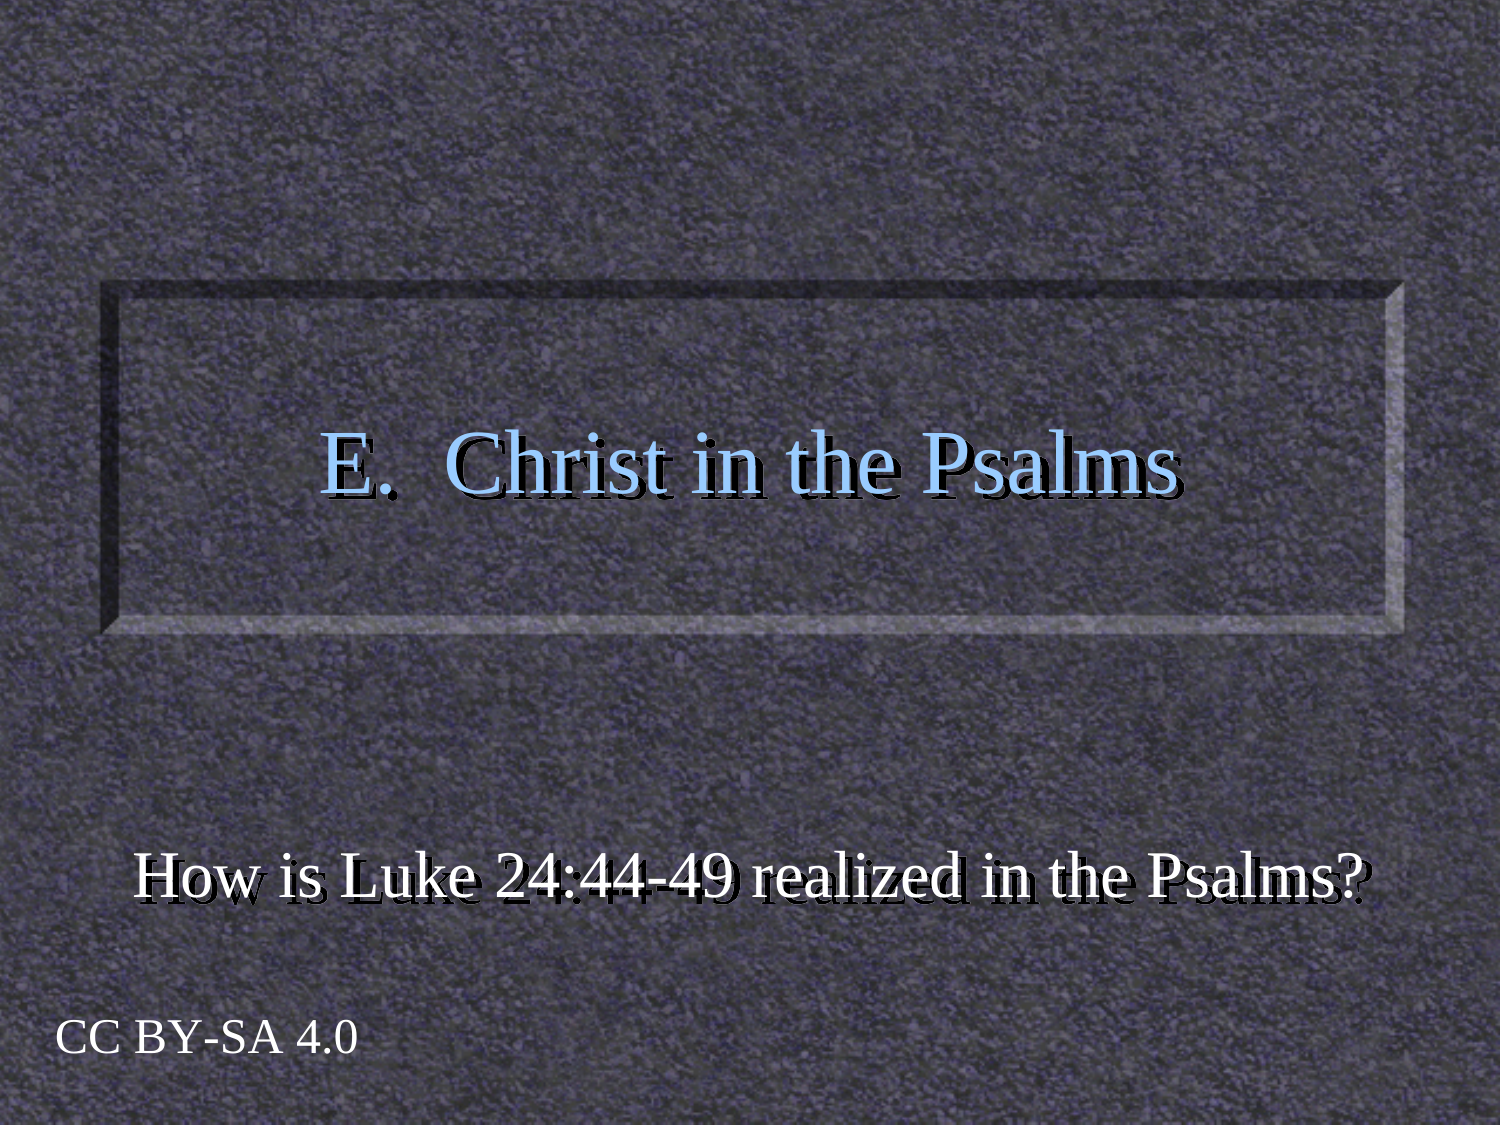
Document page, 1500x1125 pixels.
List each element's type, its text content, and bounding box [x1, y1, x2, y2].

text_box CC BY-SA 4.0 [40, 1002, 553, 1073]
title E. Christ in the Psalms [150, 337, 1351, 588]
picture [0, 0, 1500, 1125]
subtitle How is Luke 24:44-49 realized in the Psalms? [112, 699, 1388, 1051]
